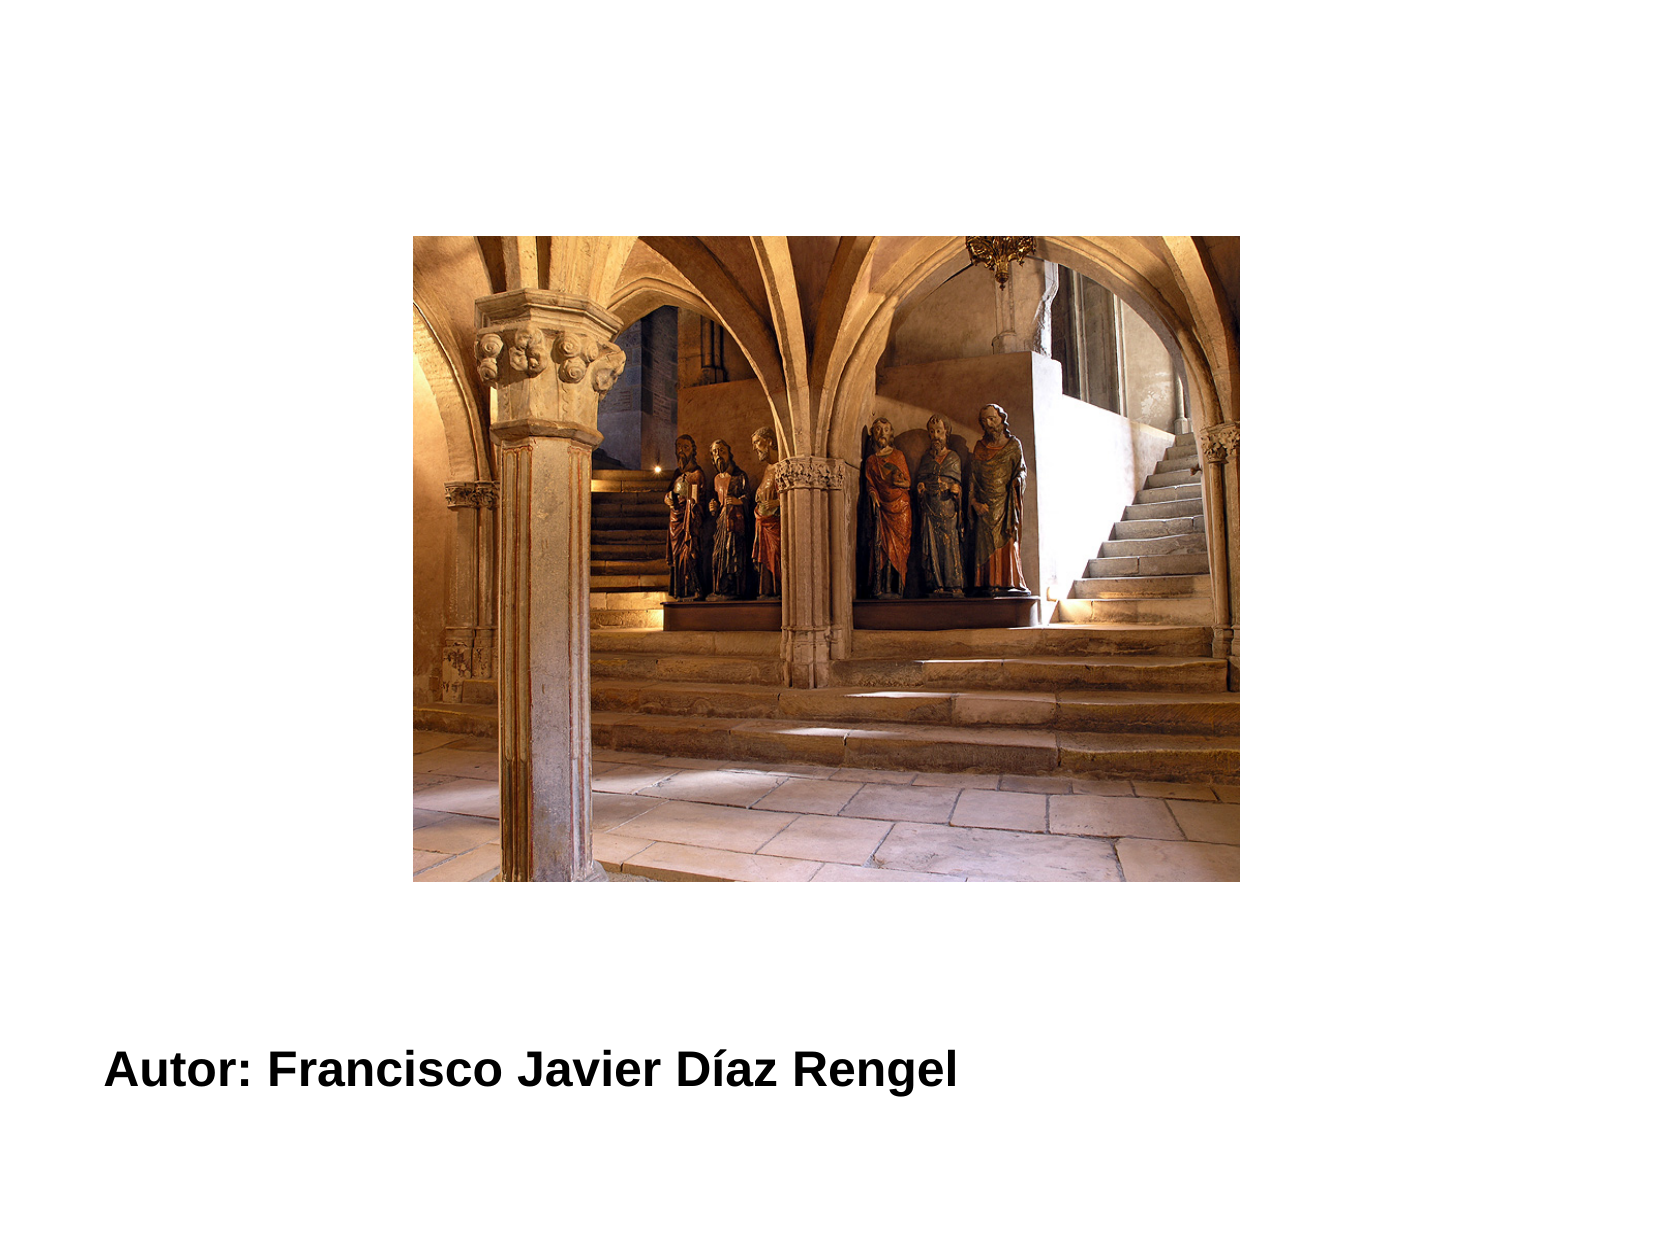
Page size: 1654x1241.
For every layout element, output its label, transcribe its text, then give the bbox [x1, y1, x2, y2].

picture [413, 236, 1240, 882]
text_box Autor: Francisco Javier Díaz Rengel [88, 1033, 974, 1106]
